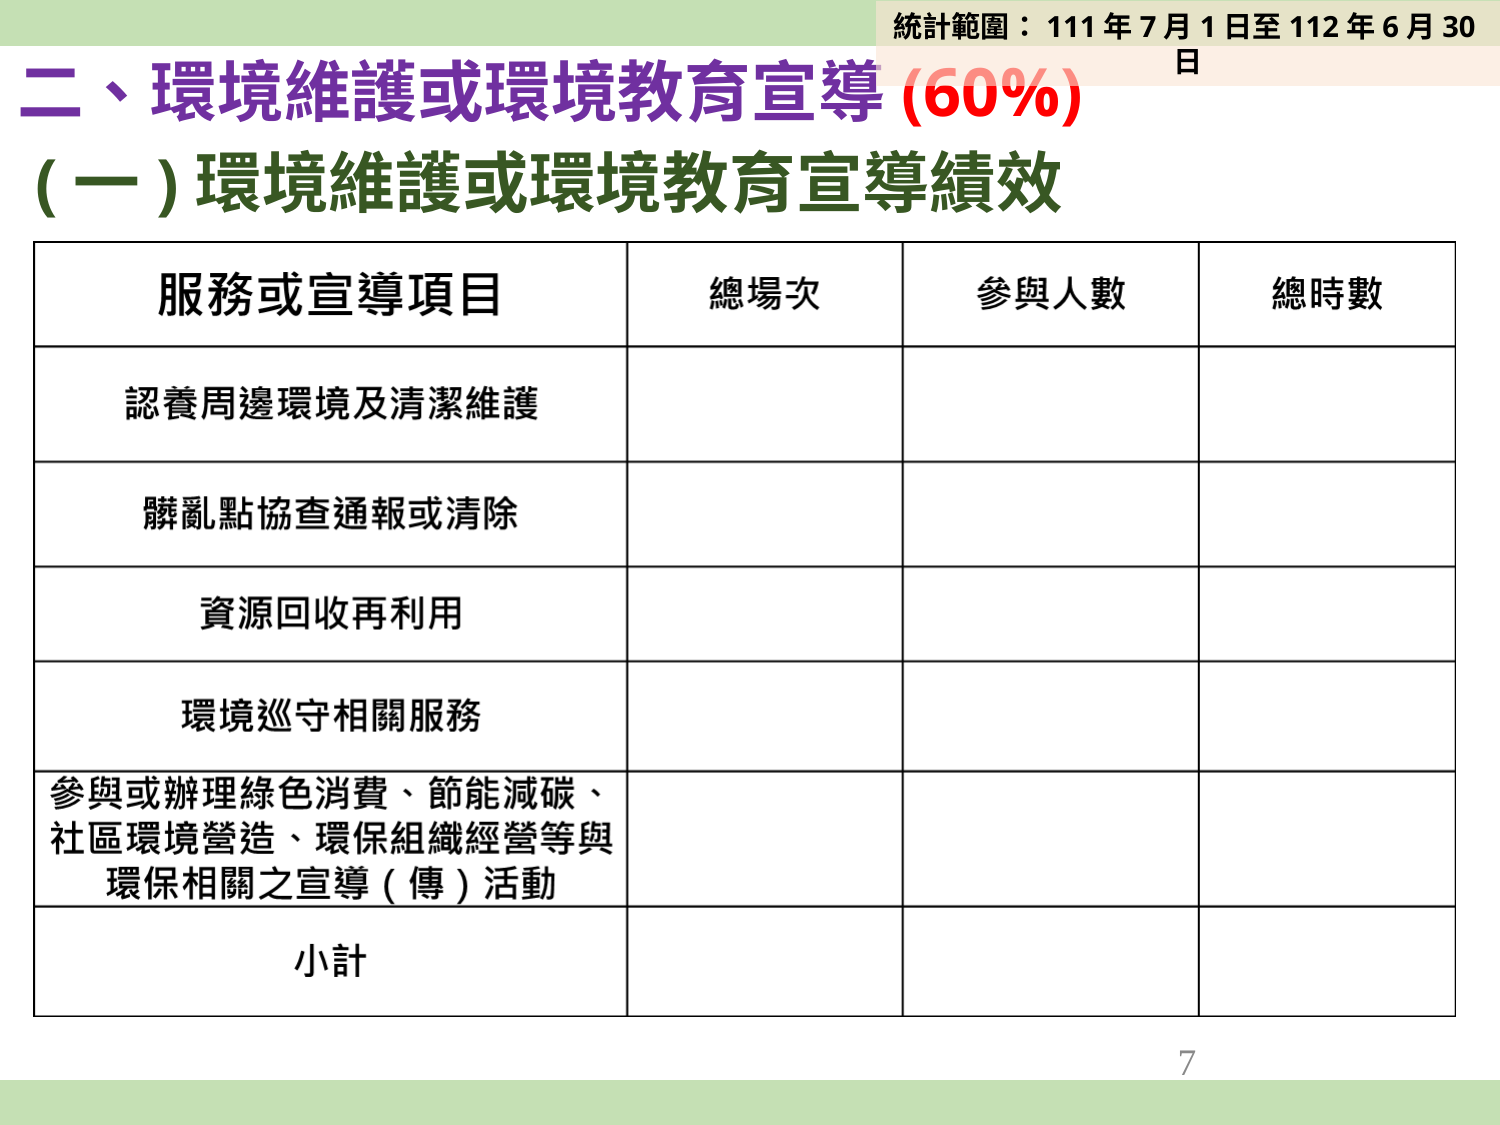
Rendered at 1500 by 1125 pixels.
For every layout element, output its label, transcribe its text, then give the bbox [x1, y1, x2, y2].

text_box 二、環境維護或環境教育宣導(60%) [2, 51, 1208, 158]
picture [33, 242, 1456, 1017]
text_box 統計範圍：111年7月1日至112年6月30日 [876, 1, 1500, 86]
text_box 7 [1162, 1030, 1500, 1091]
text_box (一)環境維護或環境教育宣導績效 [20, 142, 1114, 249]
